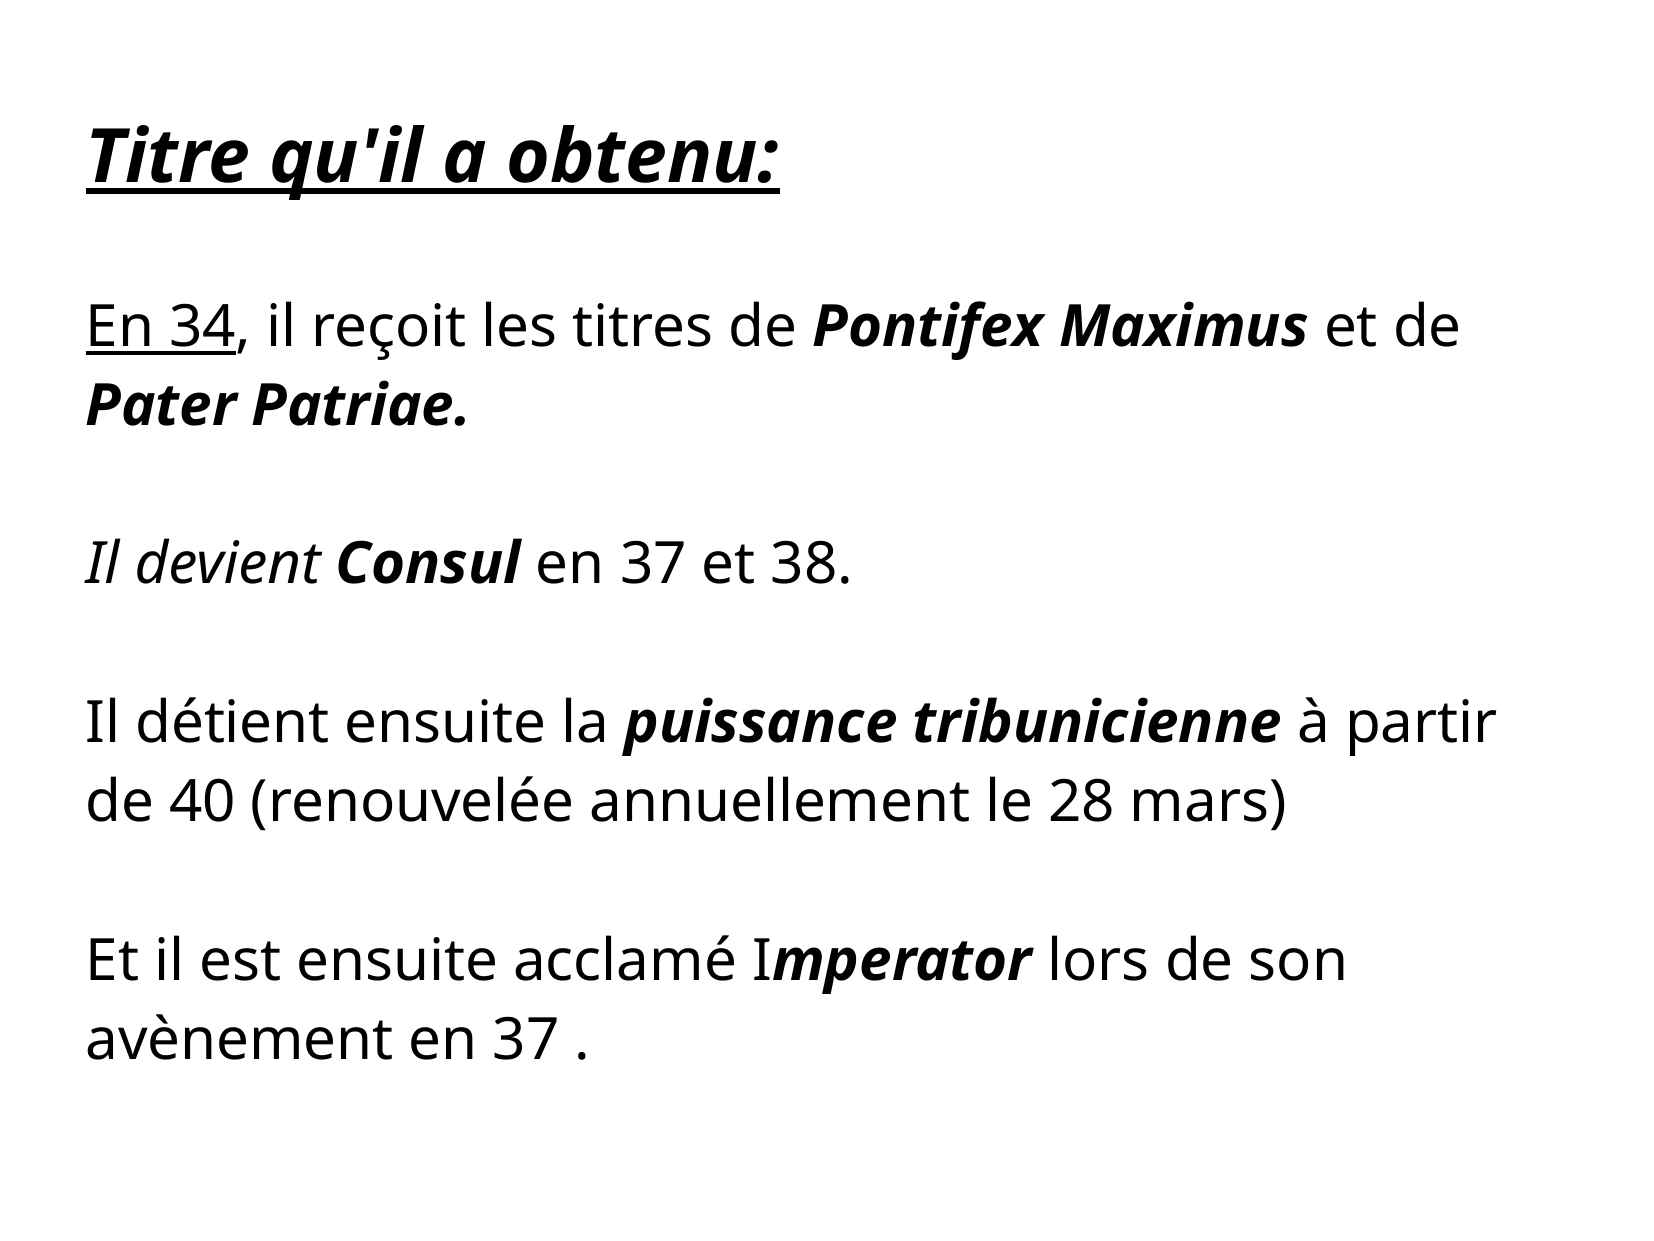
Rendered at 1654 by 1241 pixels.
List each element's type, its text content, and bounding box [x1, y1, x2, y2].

text_box Titre qu'il a obtenu: En 34, il reçoit les titres de Pontifex Maximus et de Pater Patriae. Il devient Consul en 37 et 38. Il détient ensuite la puissance tribunicienne à partir de 40 (renouvelée annuellement le 28 mars) Et il est ensuite acclamé Imperator lors de son avènement en 37 . [70, 95, 1560, 1111]
